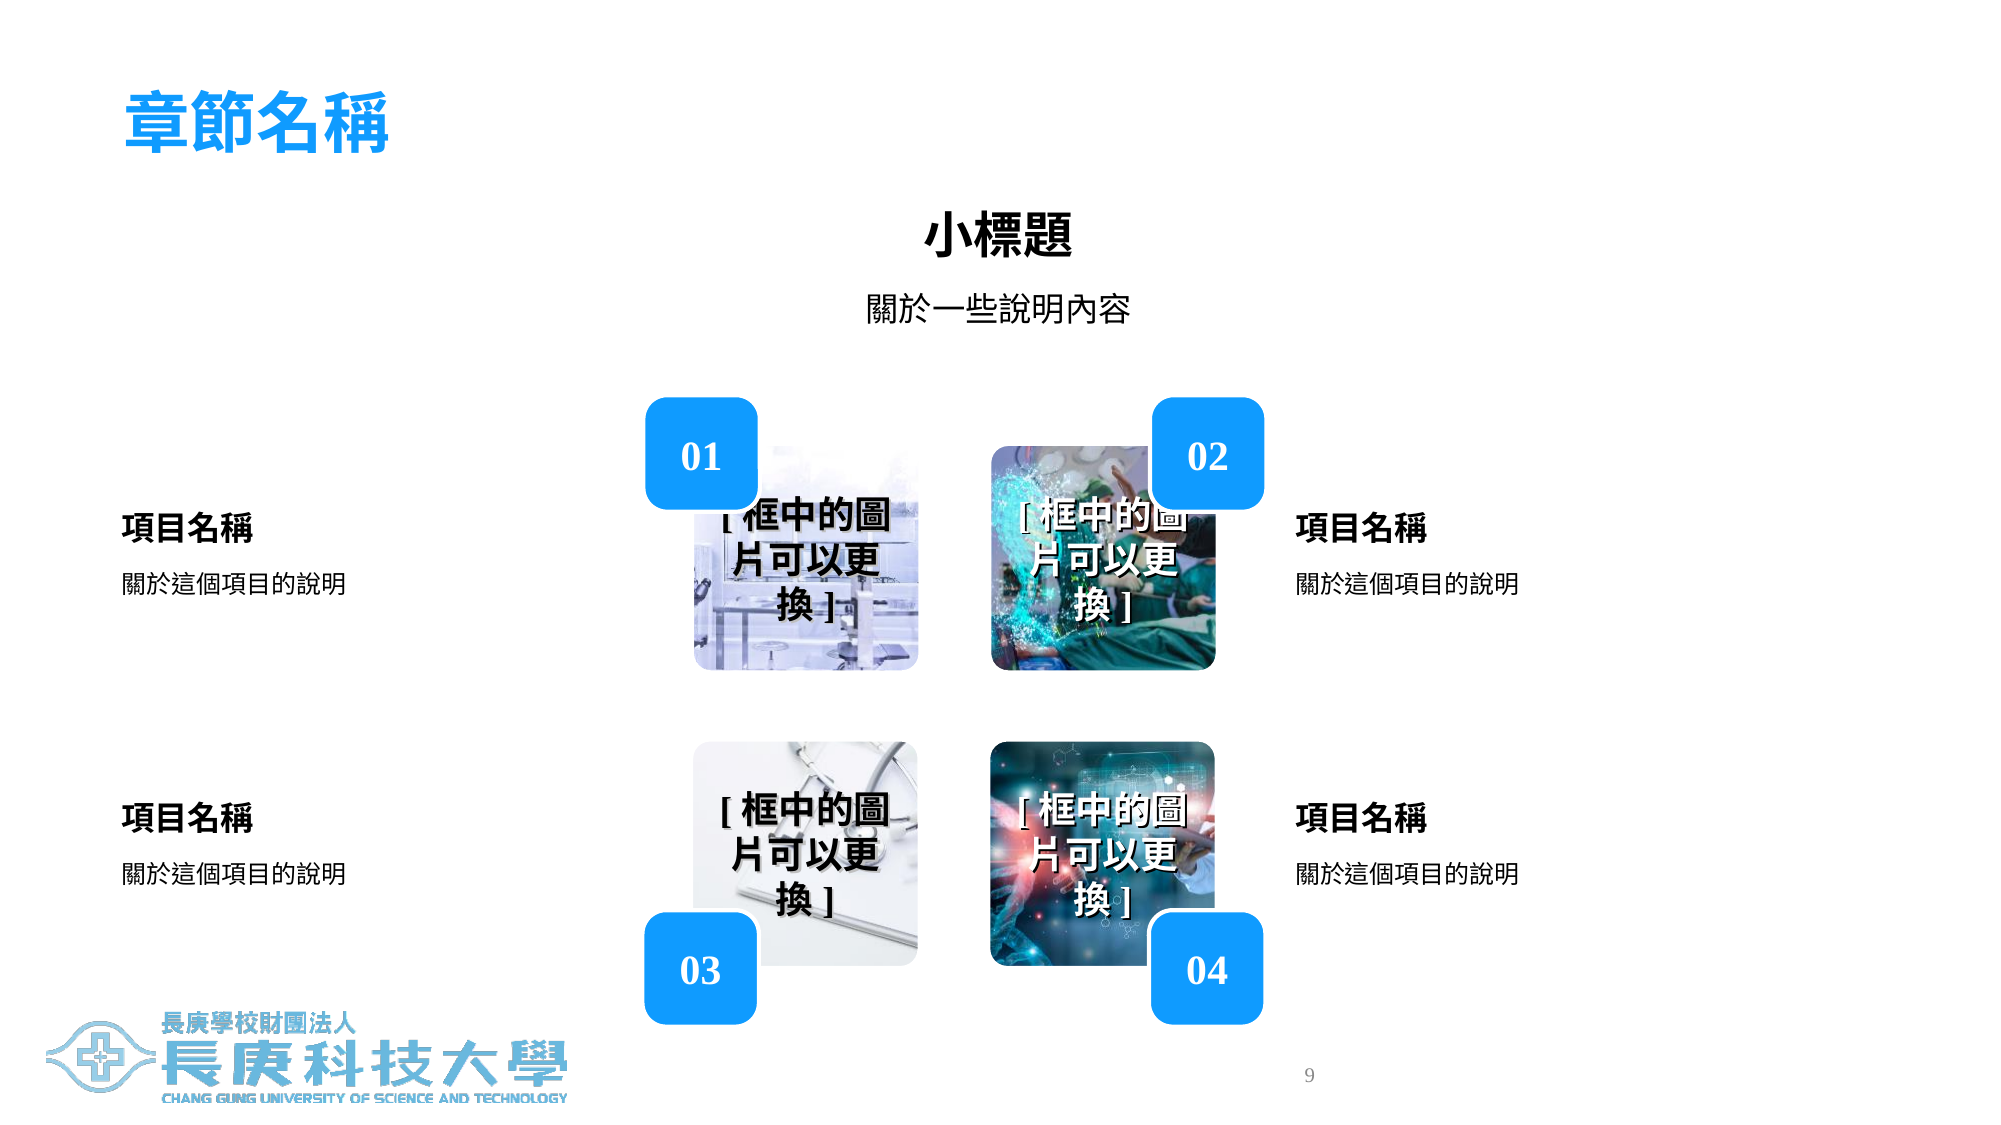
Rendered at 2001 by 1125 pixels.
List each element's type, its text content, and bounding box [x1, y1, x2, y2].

text_box 項目名稱 [1280, 494, 1816, 555]
text_box [框中的圖片可以更換] [690, 738, 921, 970]
text_box 關於這個項目的說明 [1280, 845, 1816, 896]
text_box 項目名稱 [1280, 784, 1816, 845]
text_box [框中的圖片可以更換] [987, 738, 1218, 970]
title 章節名稱 [108, 0, 1890, 169]
text_box 項目名稱 [106, 494, 642, 555]
text_box 8 [1289, 1051, 1890, 1097]
text_box 關於這個項目的說明 [106, 845, 642, 896]
text_box 04 [1148, 910, 1266, 1027]
text_box 03 [642, 910, 759, 1027]
text_box 小標題 [346, 195, 1652, 272]
text_box [框中的圖片可以更換] [988, 442, 1219, 674]
text_box 01 [643, 395, 760, 512]
text_box 關於這個項目的說明 [1280, 555, 1816, 606]
text_box [框中的圖片可以更換] [691, 442, 922, 674]
text_box 項目名稱 [106, 784, 642, 845]
text_box 02 [1149, 395, 1267, 512]
text_box 關於一些說明內容 [346, 273, 1652, 336]
text_box 關於這個項目的說明 [106, 555, 642, 606]
